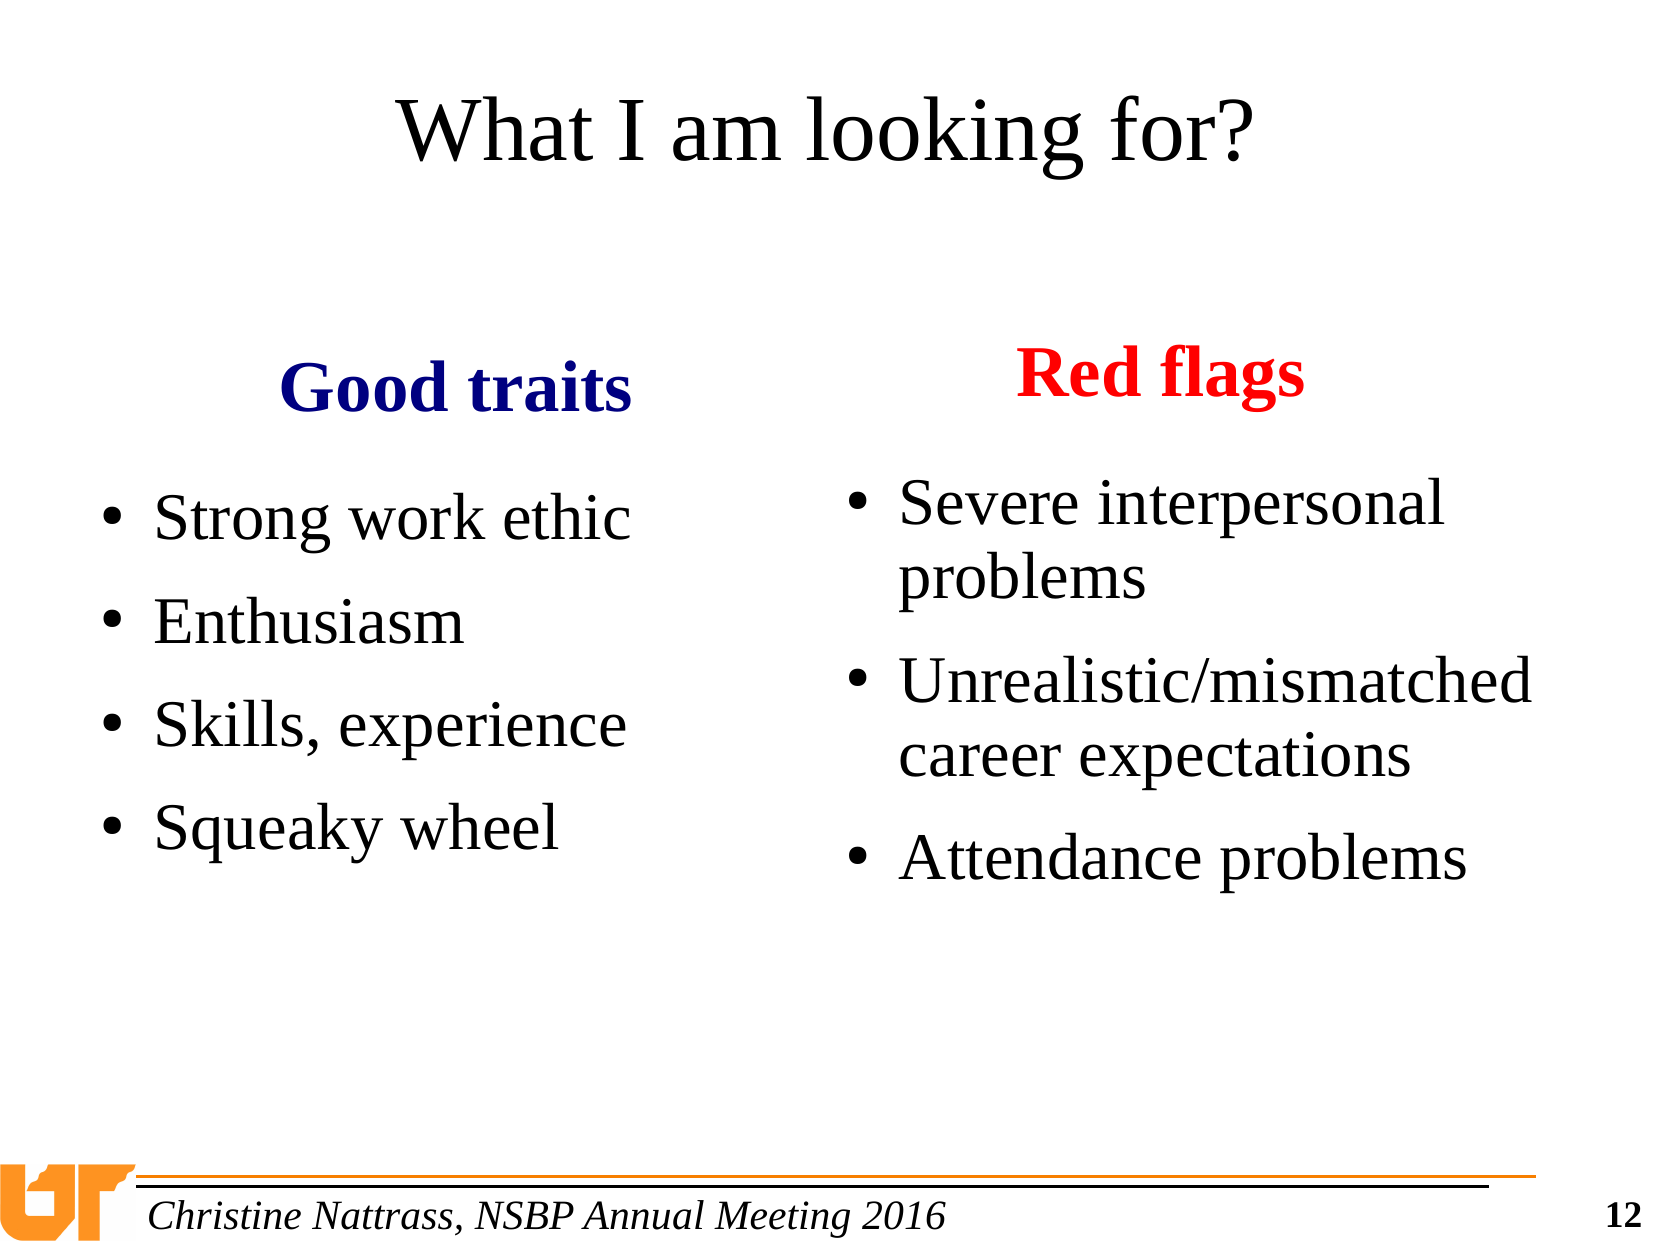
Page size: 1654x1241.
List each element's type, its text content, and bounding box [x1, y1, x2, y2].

picture [0, 1164, 136, 1241]
text_box Good traits [120, 338, 793, 436]
text_box Red flags [825, 323, 1498, 421]
list Strong work ethic Enthusiasm Skills, experience Squeaky wheel [82, 480, 793, 1010]
title What I am looking for? [82, 49, 1571, 211]
list Severe interpersonal problems Unrealistic/mismatched career expectations Attendance problems [828, 465, 1539, 1010]
